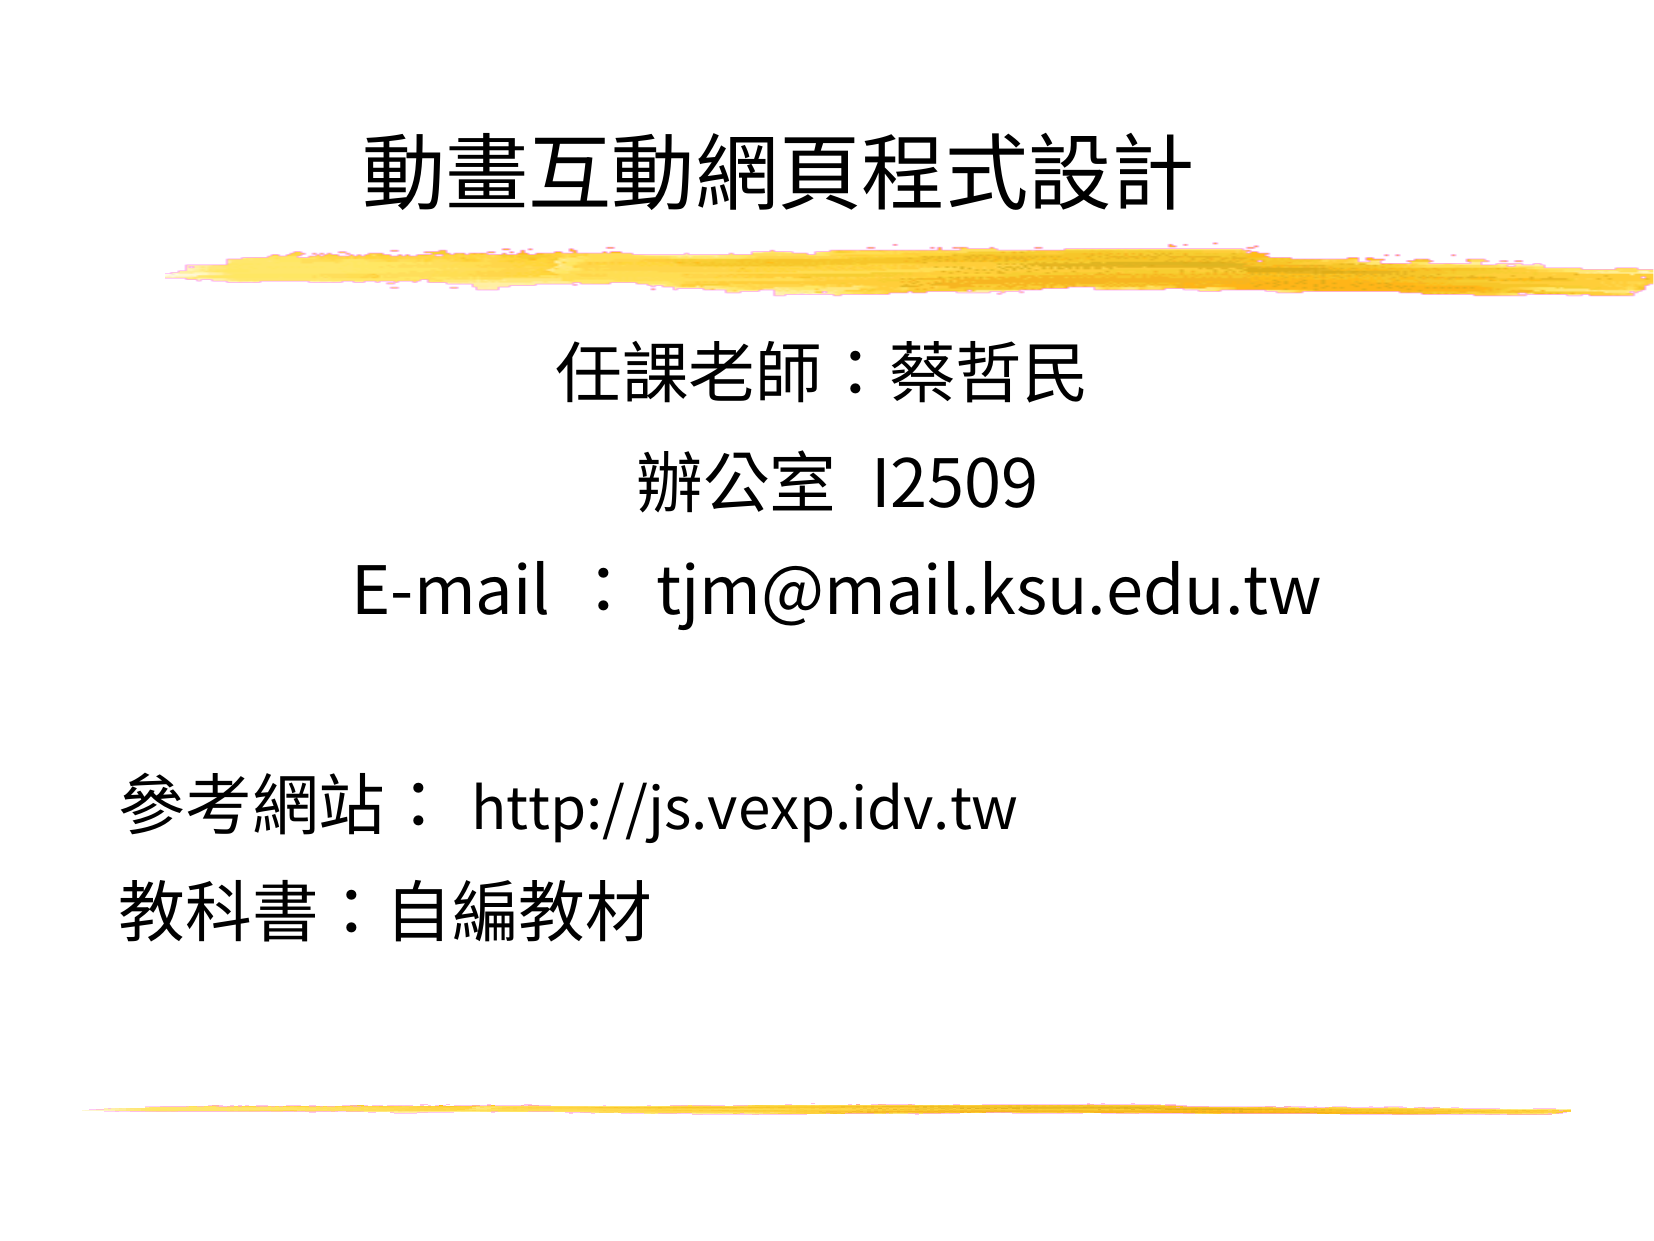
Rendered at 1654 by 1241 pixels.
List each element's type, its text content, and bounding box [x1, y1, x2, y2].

list 任課老師：蔡哲民 辦公室 I2509 E-mail：tjm@mail.ksu.edu.tw 參考網站：http://js.vexp.idv.tw 教科書：自編教材 [103, 315, 1572, 1076]
picture [82, 1102, 1571, 1117]
title 動畫互動網頁程式設計 [76, 12, 1482, 235]
picture [165, 237, 1654, 308]
